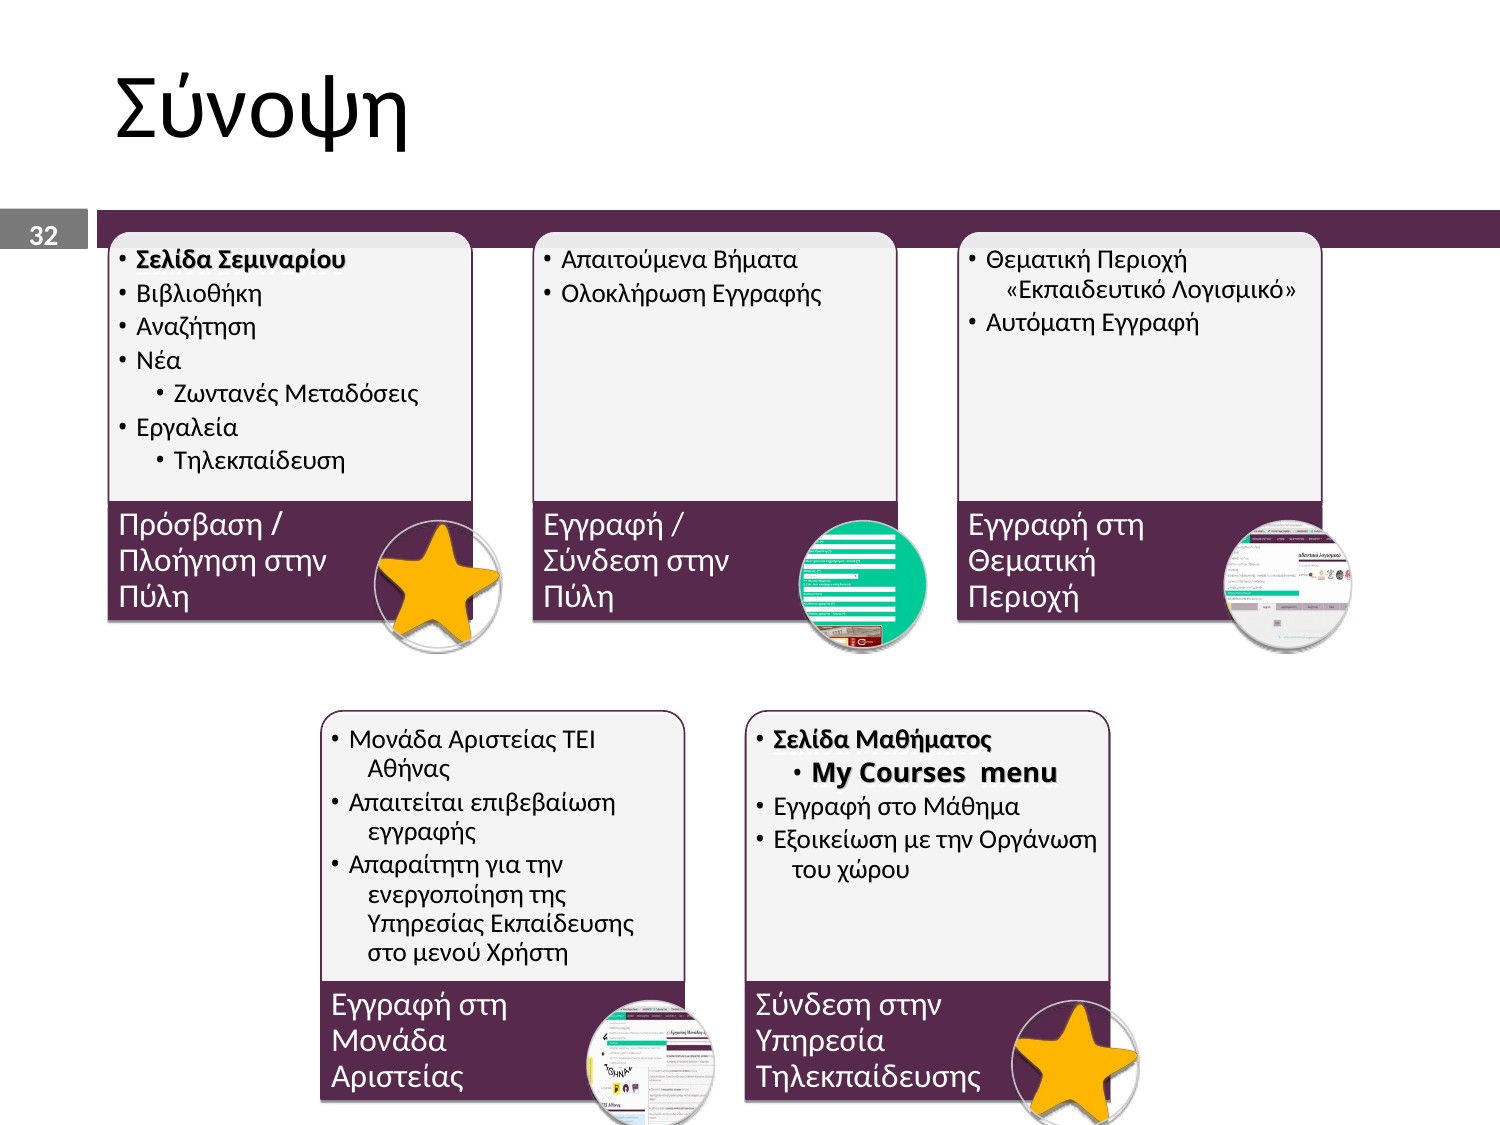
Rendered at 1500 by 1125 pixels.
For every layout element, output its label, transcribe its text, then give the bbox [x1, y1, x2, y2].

text_box [808, 614, 895, 625]
text_box [587, 1000, 715, 1125]
text_box Εγγραφή στη Θεματική Περιοχή [958, 502, 1322, 619]
text_box [1224, 520, 1352, 648]
text_box [801, 531, 895, 571]
text_box Εγγραφή στη Μονάδα Αριστείας [321, 982, 685, 1099]
text_box [1011, 1000, 1140, 1125]
text_box [815, 626, 886, 648]
text_box Σελίδα Σεμιναρίου Βιβλιοθήκη Αναζήτηση Νέα Ζωντανές Μεταδόσεις Εργαλεία Τηλεκπαίδευση [108, 230, 473, 502]
text_box [801, 597, 895, 616]
text_box Εγγραφή / Σύνδεση στην Πύλη [533, 502, 897, 619]
text_box [374, 520, 502, 648]
text_box [804, 584, 895, 591]
text_box Απαιτούμενα Βήματα Ολοκλήρωση Εγγραφής [533, 230, 897, 502]
text_box Πρόσβαση / Πλοήγηση στην Πύλη [108, 502, 473, 619]
text_box Σελίδα Μαθήματος My Courses menu Εγγραφή στο Μάθημα Εξοικείωση με την Οργάνωση του χώρου [745, 710, 1110, 982]
text_box Σύνδεση στην Υπηρεσία Τηλεκπαίδευσης [745, 982, 1110, 1099]
text_box Μονάδα Αριστείας ΤΕΙ Αθήνας Απαιτείται επιβεβαίωση εγγραφής Απαραίτητη για την ενεργοποίηση της Υπηρεσίας Εκπαίδευσης στο μενού Χρήστη [321, 710, 685, 982]
text_box Θεματική Περιοχή «Εκπαιδευτικό Λογισμικό» Αυτόματη Εγγραφή [958, 230, 1322, 502]
text_box [0, 208, 88, 249]
title Σύνοψη [100, 19, 1438, 182]
text_box [804, 574, 858, 578]
text_box [904, 625, 913, 634]
